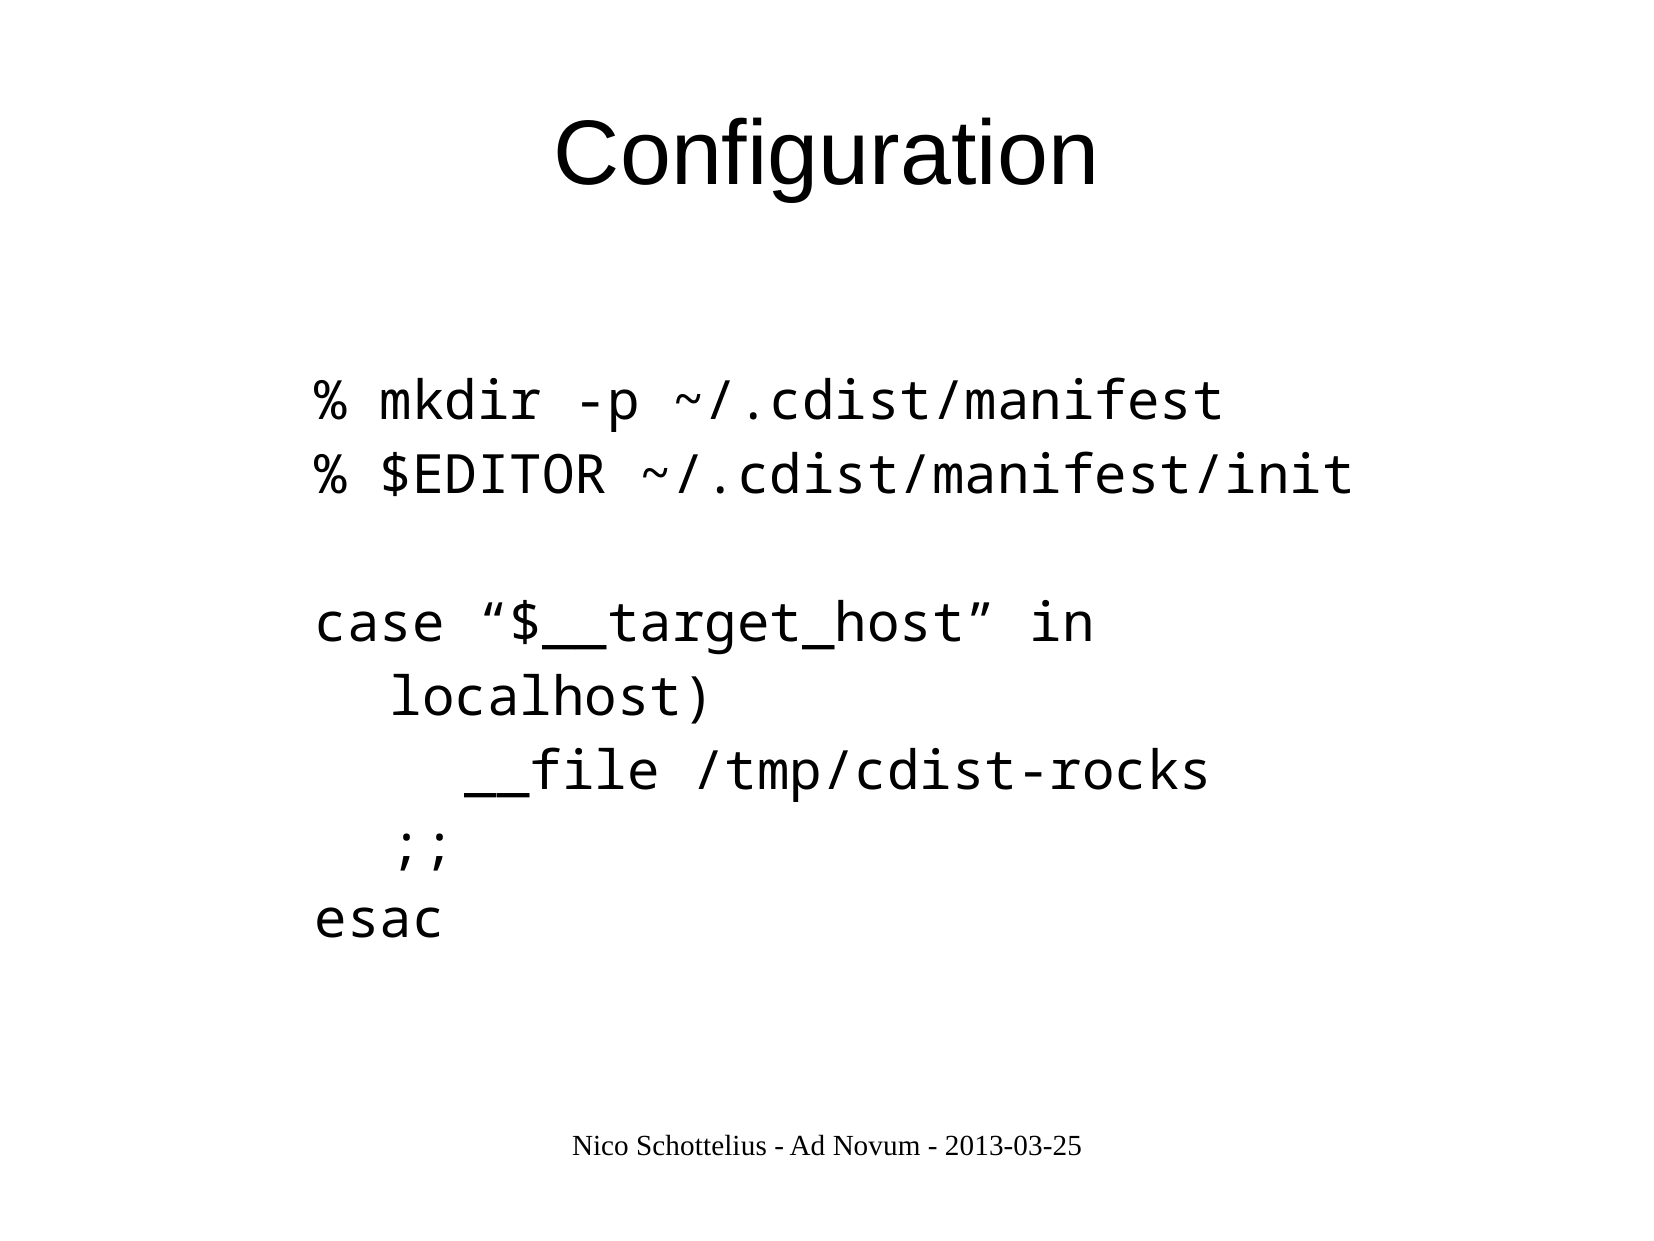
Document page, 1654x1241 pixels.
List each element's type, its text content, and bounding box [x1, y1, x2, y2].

text_box % mkdir -p ~/.cdist/manifest % $EDITOR ~/.cdist/manifest/init case “$__target_host” in localhost) __file /tmp/cdist-rocks ;; esac [300, 354, 1441, 873]
title Configuration [82, 49, 1571, 257]
